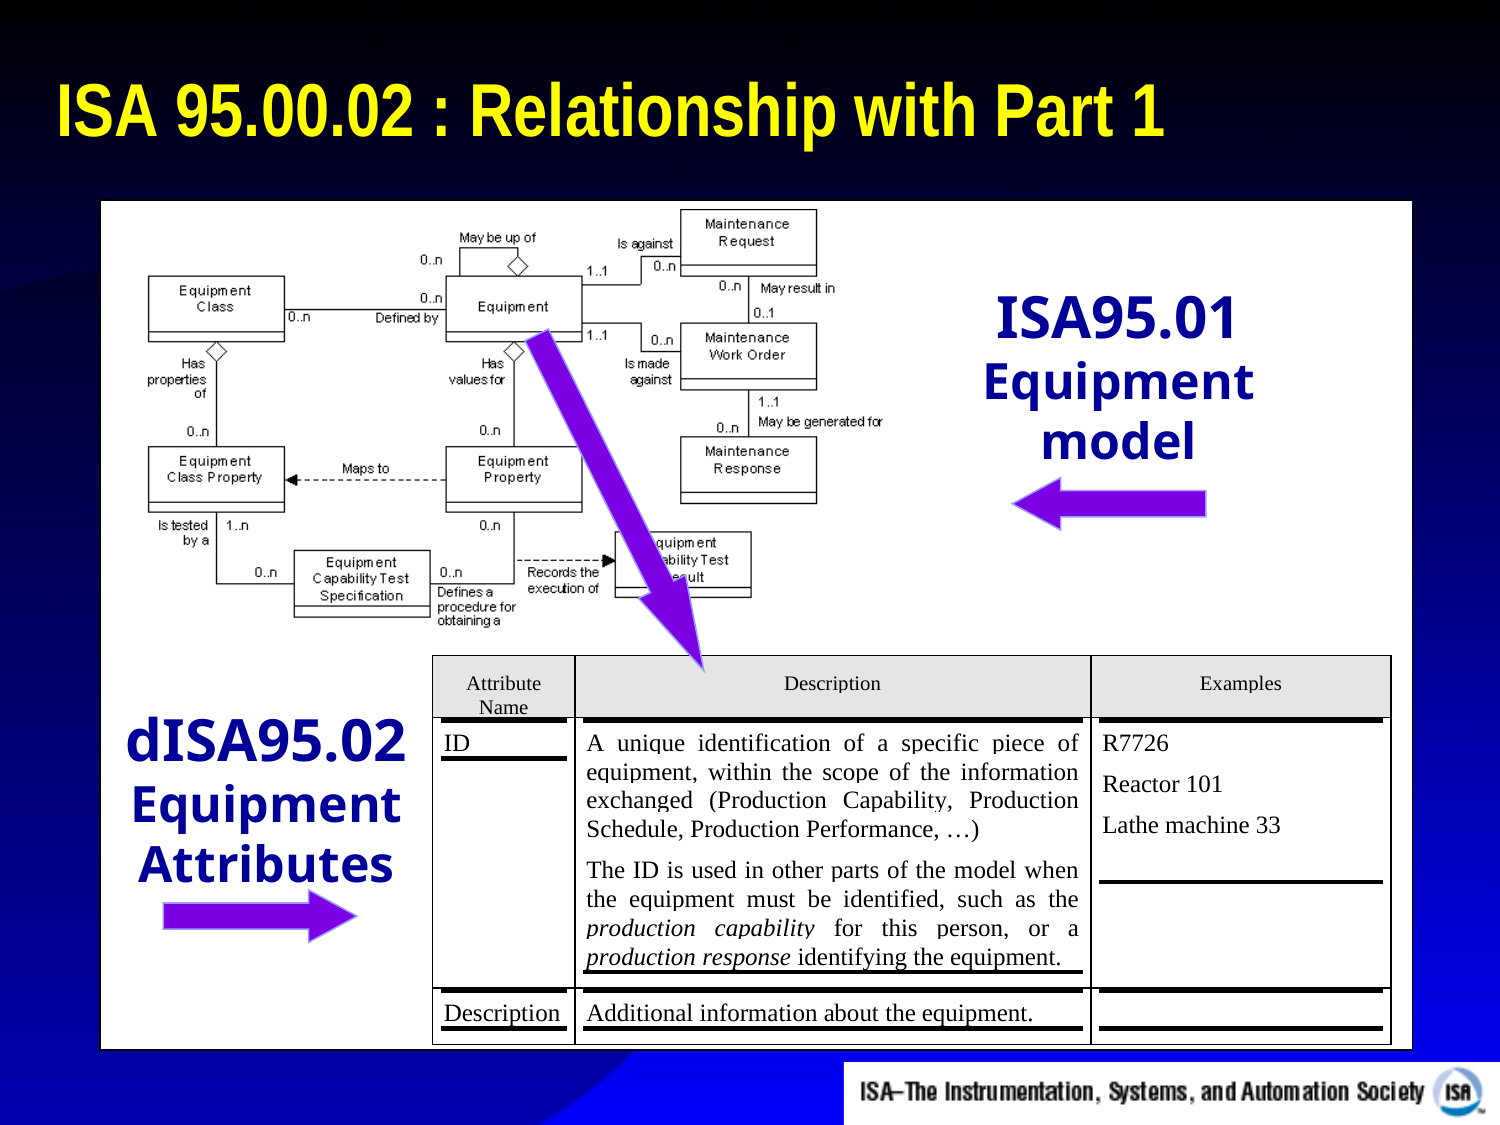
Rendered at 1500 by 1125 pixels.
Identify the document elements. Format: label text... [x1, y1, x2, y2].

text_box dISA95.02 Equipment Attributes [100, 695, 432, 901]
text_box ISA95.01 Equipment model [950, 272, 1288, 478]
text_box [99, 201, 1413, 1050]
title ISA 95.00.02 : Relationship with Part 1 [41, 12, 1463, 201]
picture [0, 0, 1500, 1125]
